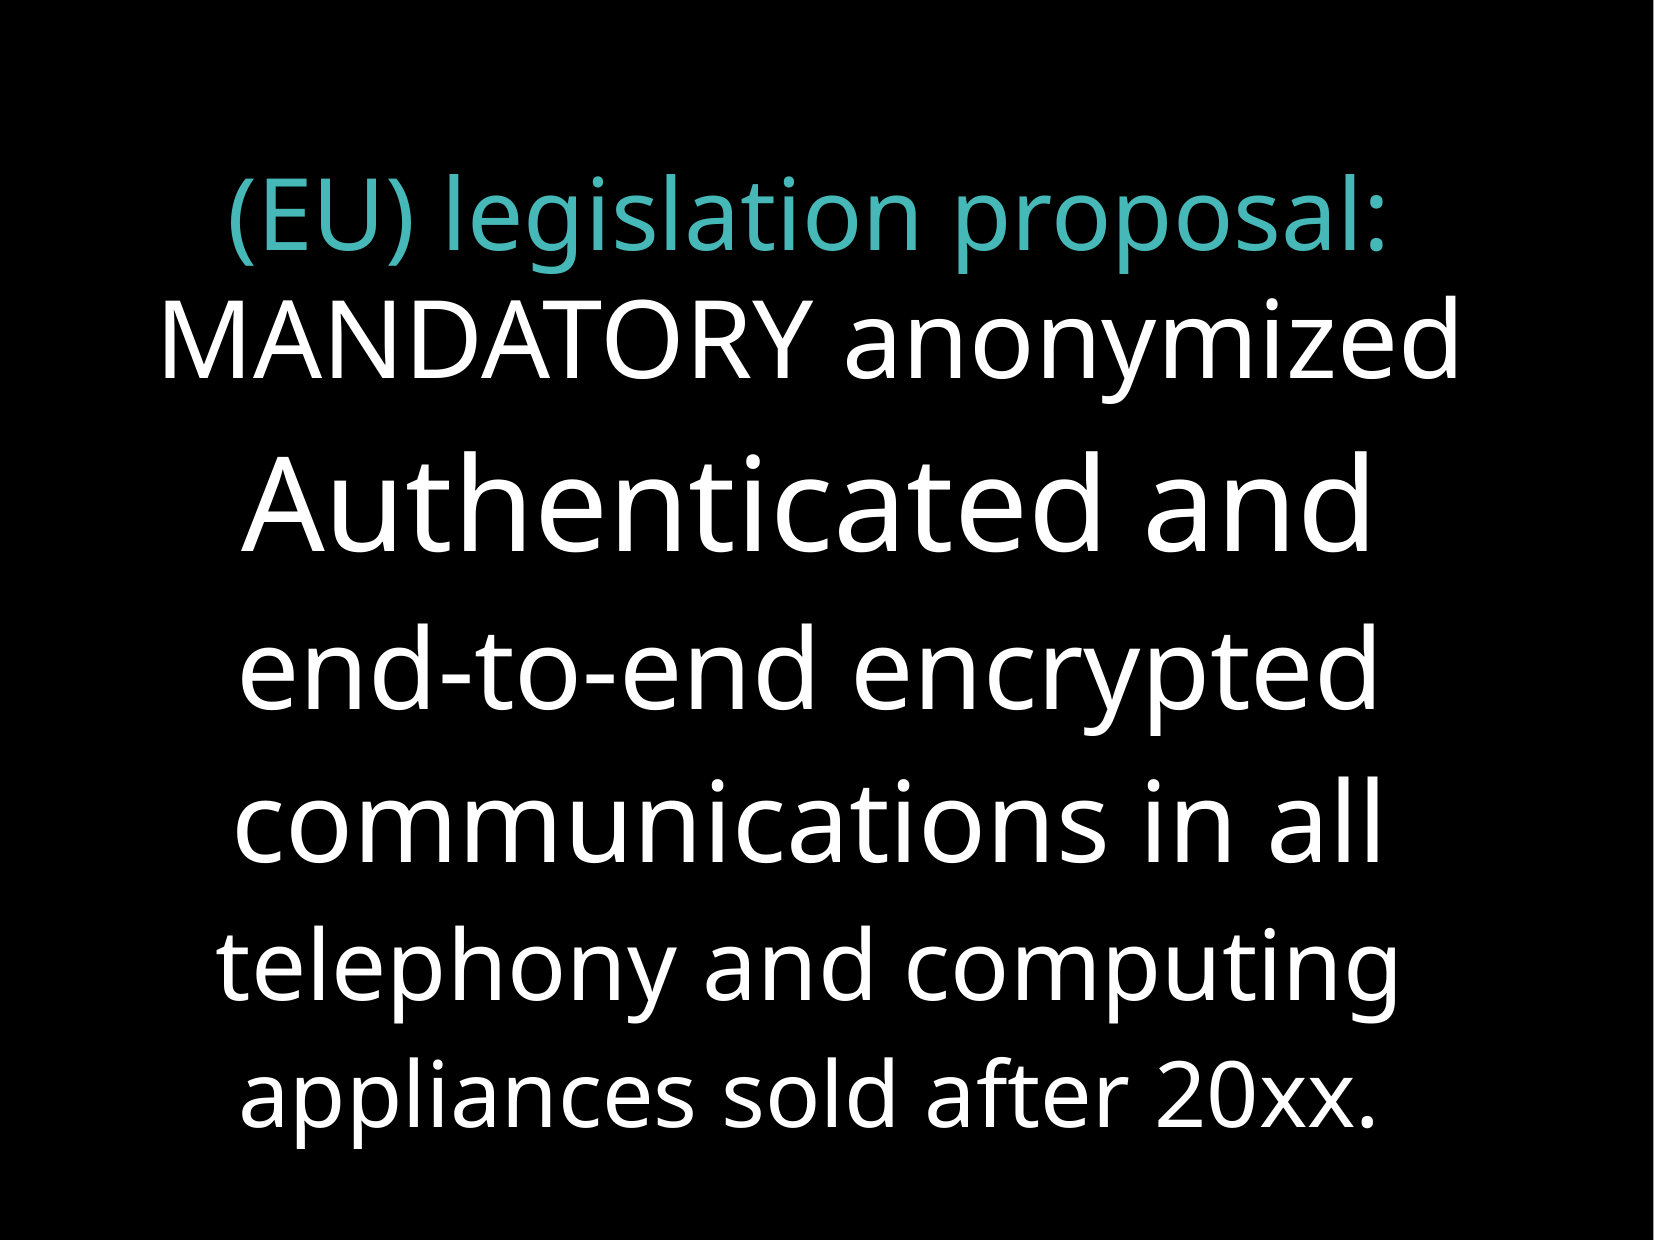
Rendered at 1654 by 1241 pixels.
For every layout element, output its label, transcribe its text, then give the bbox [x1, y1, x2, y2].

title (EU) legislation proposal: [64, 108, 1554, 316]
subtitle MANDATORY anonymized Authenticated and end-to-end encrypted communications in all telephony and computing appliances sold after 20xx. [82, 349, 1538, 1069]
